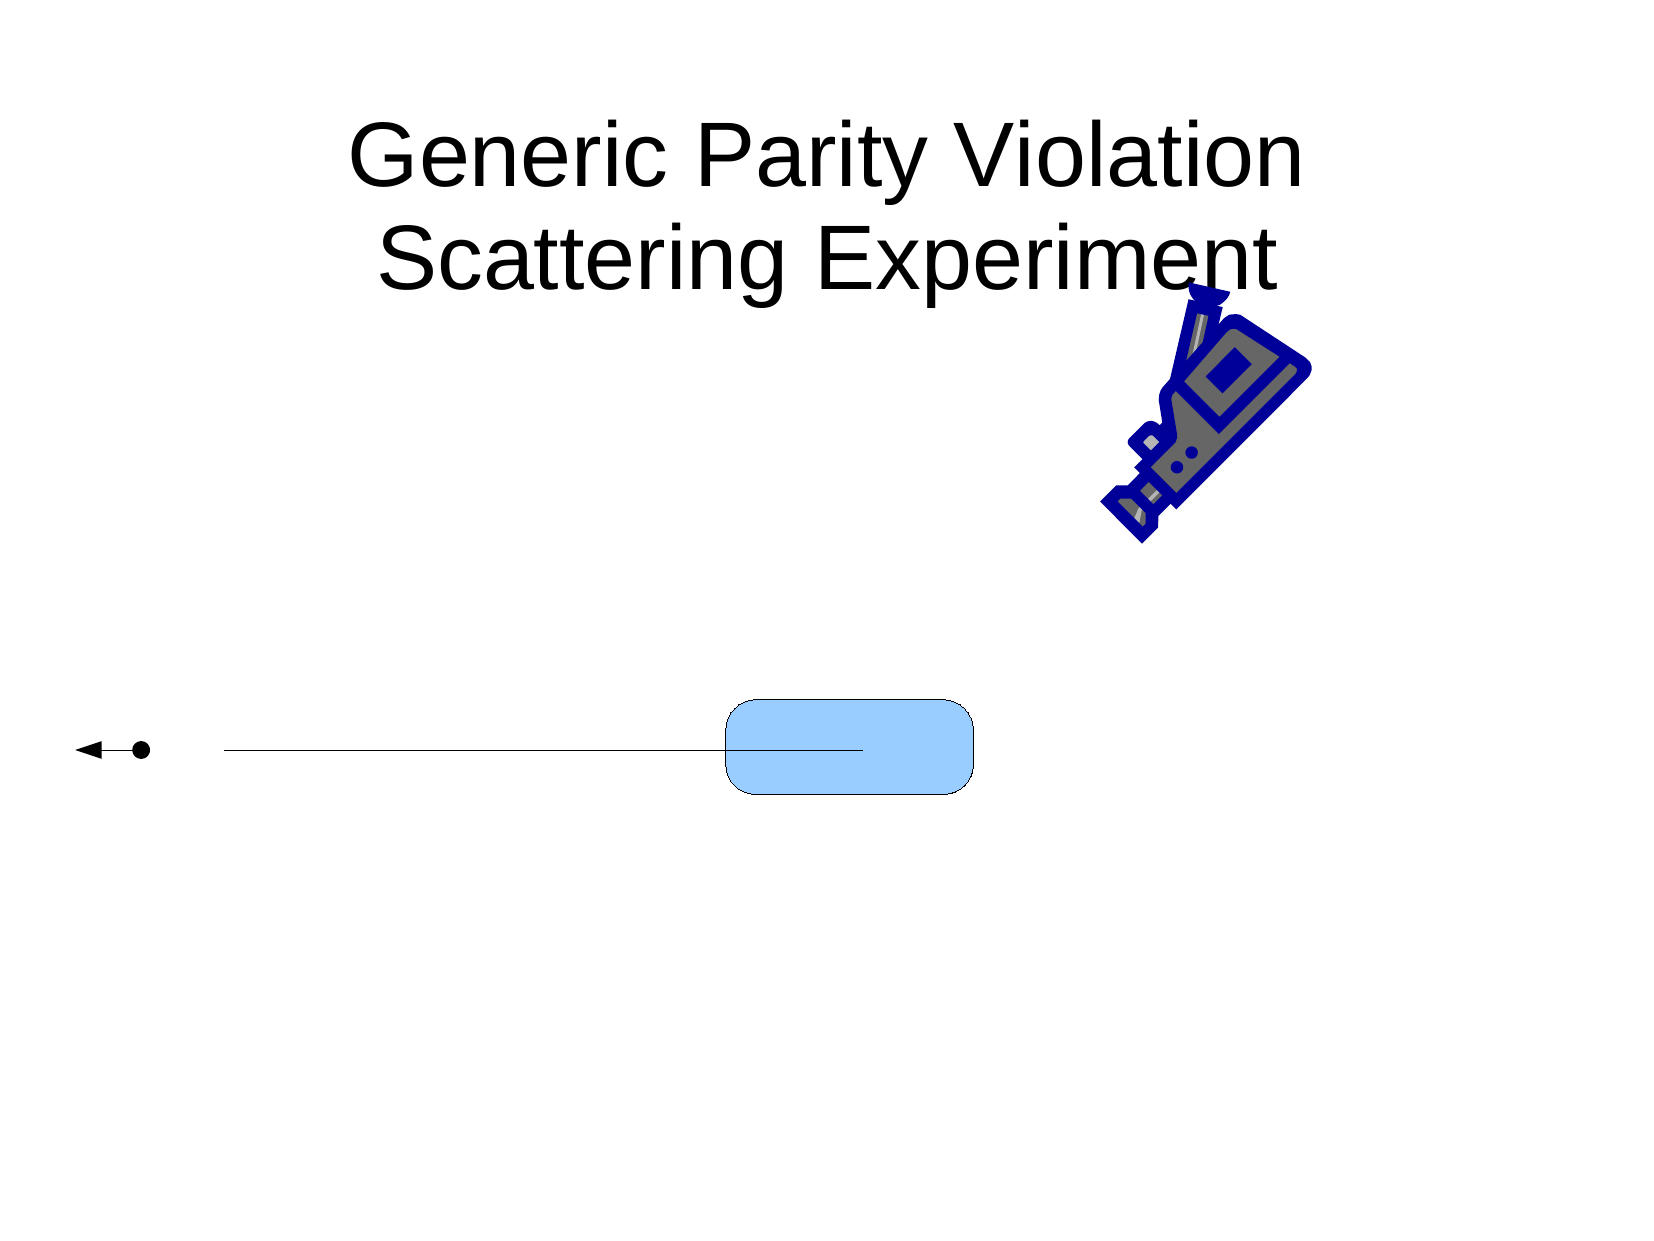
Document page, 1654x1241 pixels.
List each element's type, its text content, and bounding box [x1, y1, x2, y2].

title Generic Parity Violation Scattering Experiment [121, 92, 1534, 321]
picture [1033, 259, 1320, 545]
text_box [725, 699, 974, 795]
